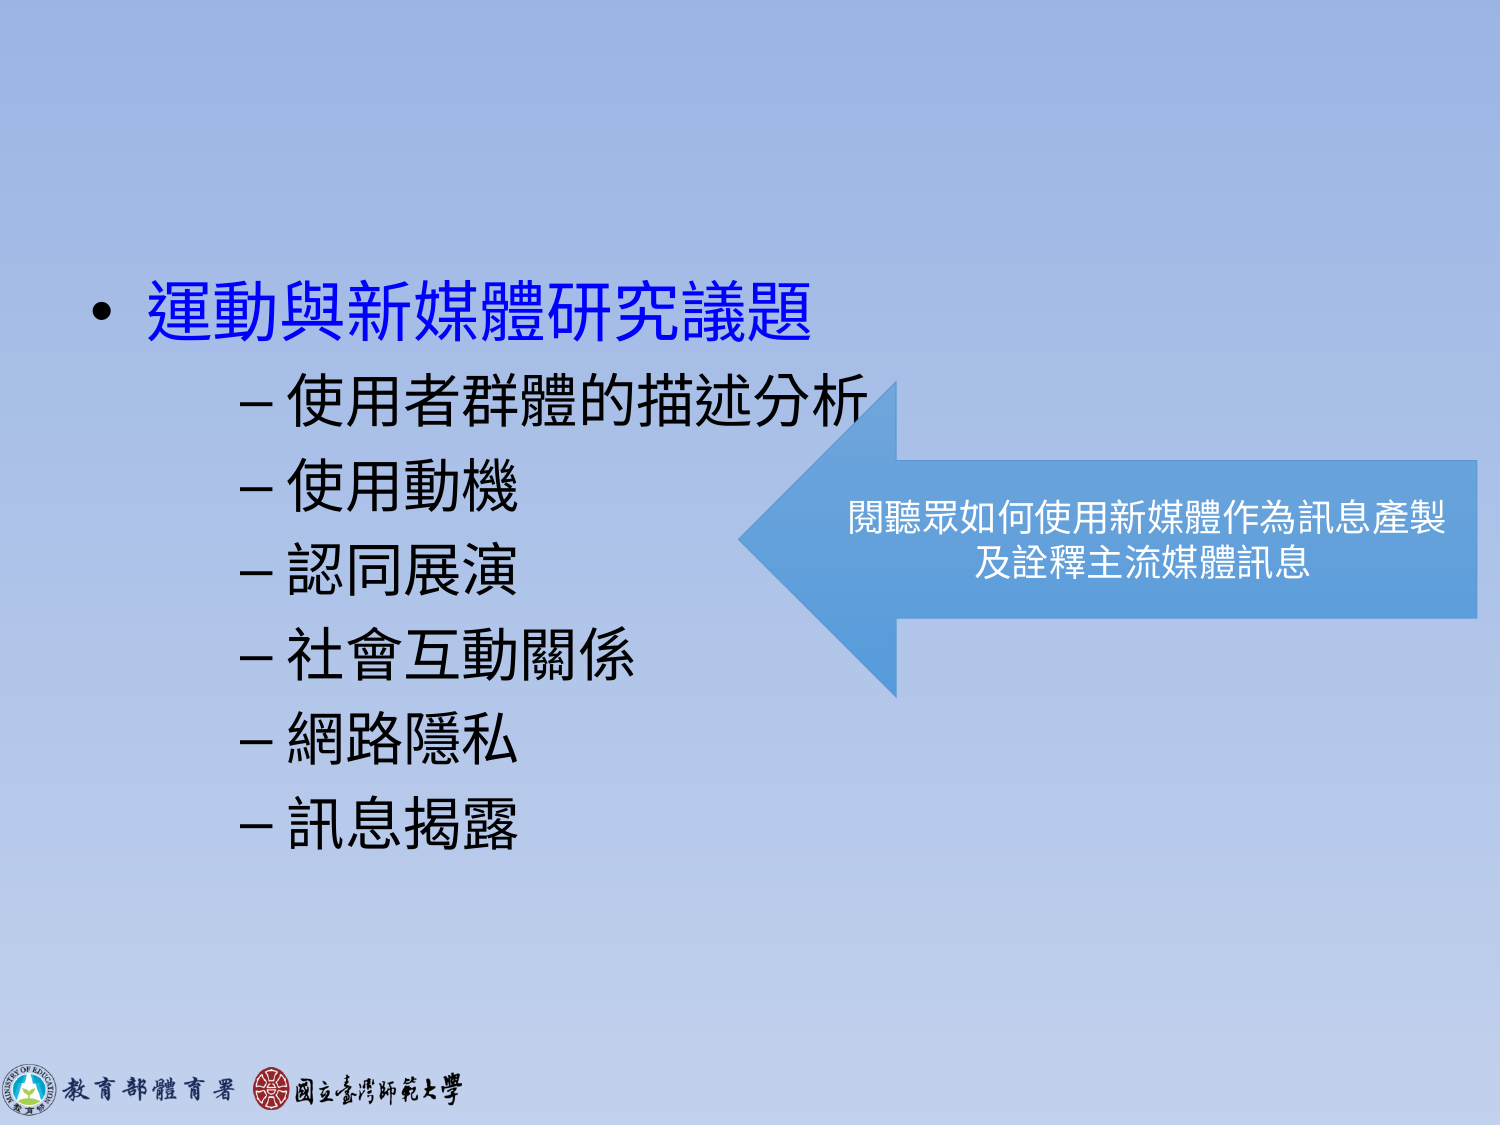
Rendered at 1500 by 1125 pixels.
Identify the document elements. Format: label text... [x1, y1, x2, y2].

text_box 閱聽眾如何使用新媒體作為訊息產製及詮釋主流媒體訊息 [738, 381, 1477, 697]
list 運動與新媒體研究議題 使用者群體的描述分析 使用動機 認同展演 社會互動關係 網路隱私 訊息揭露 [75, 262, 1031, 1005]
